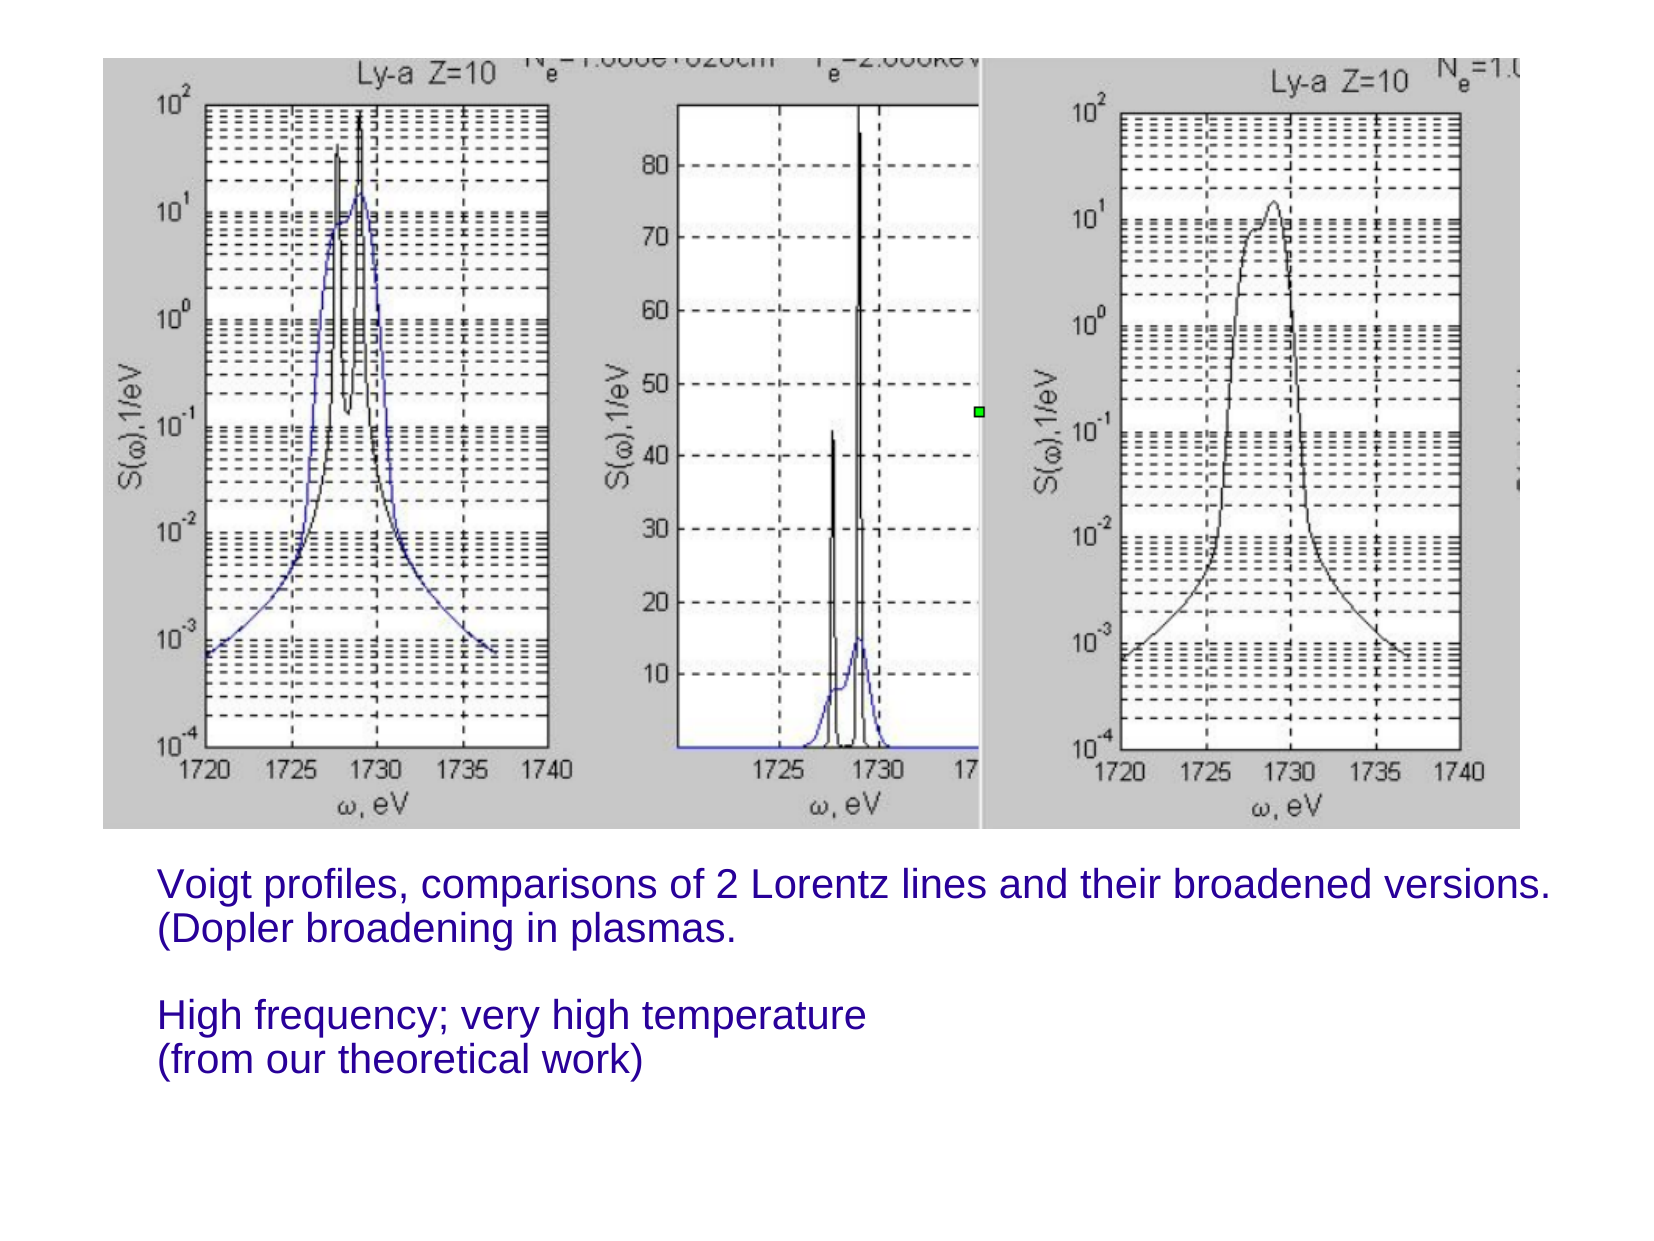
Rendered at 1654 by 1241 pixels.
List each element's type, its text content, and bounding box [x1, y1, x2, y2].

text_box Voigt profiles, comparisons of 2 Lorentz lines and their broadened versions. (Dopler broadening in plasmas. High frequency; very high temperature (from our theoretical work) [142, 856, 1568, 1117]
picture [103, 58, 1520, 829]
